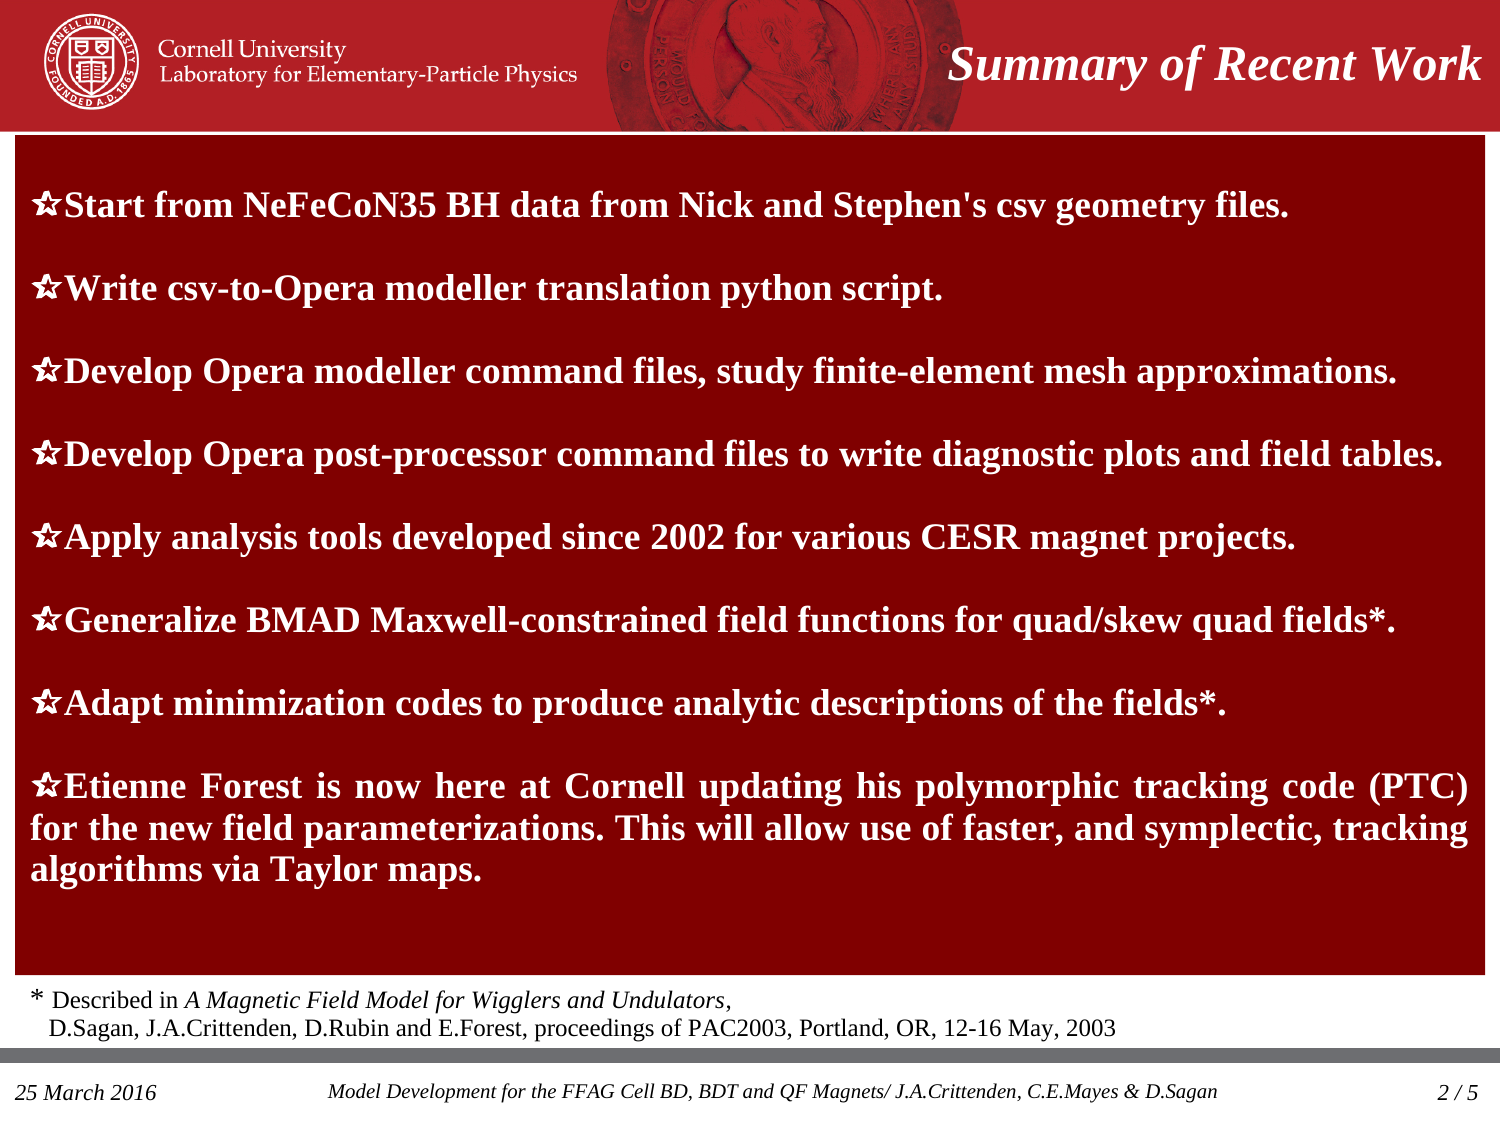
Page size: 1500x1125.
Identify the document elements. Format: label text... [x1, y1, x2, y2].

text_box * Described in A Magnetic Field Model for Wigglers and Undulators, D.Sagan, J.A.Crittenden, D.Rubin and E.Forest, proceedings of PAC2003, Portland, OR, 12-16 May, 2003 [15, 975, 1135, 1050]
picture [0, 0, 1500, 132]
text_box Start from NeFeCoN35 BH data from Nick and Stephen's csv geometry files. Write csv-to-Opera modeller translation python script. Develop Opera modeller command files, study finite-element mesh approximations. Develop Opera post-processor command files to write diagnostic plots and field tables. Apply analysis tools developed since 2002 for various CESR magnet projects. Generalize BMAD Maxwell-constrained field functions for quad/skew quad fields*. Adapt minimization codes to produce analytic descriptions of the fields*. Etienne Forest is now here at Cornell updating his polymorphic tracking code (PTC) for the new field parameterizations. This will allow use of faster, and symplectic, tracking algorithms via Taylor maps. [15, 135, 1486, 976]
title Summary of Recent Work [930, 7, 1500, 121]
